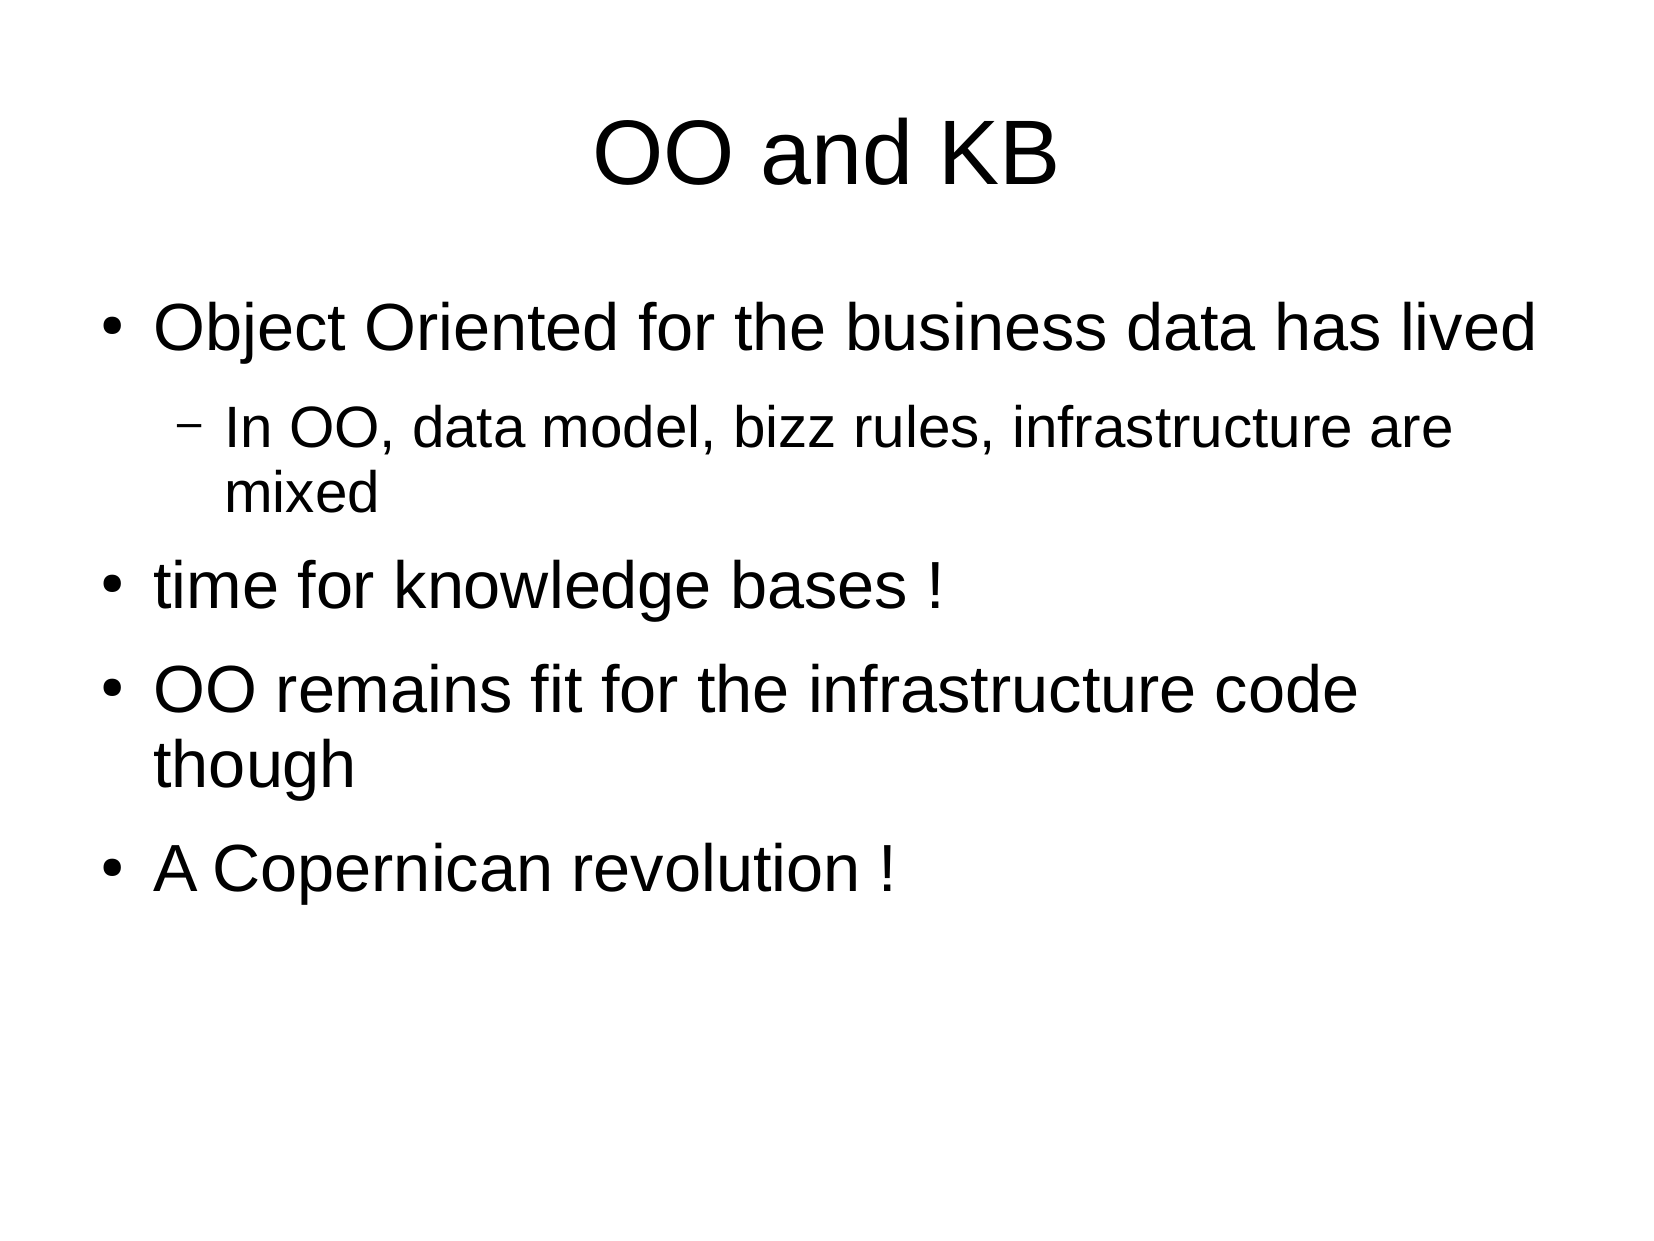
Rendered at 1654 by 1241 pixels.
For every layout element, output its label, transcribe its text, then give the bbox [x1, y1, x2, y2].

list Object Oriented for the business data has lived In OO, data model, bizz rules, infrastructure are mixed time for knowledge bases ! OO remains fit for the infrastructure code though A Copernican revolution ! [82, 290, 1571, 1094]
title OO and KB [82, 49, 1571, 257]
